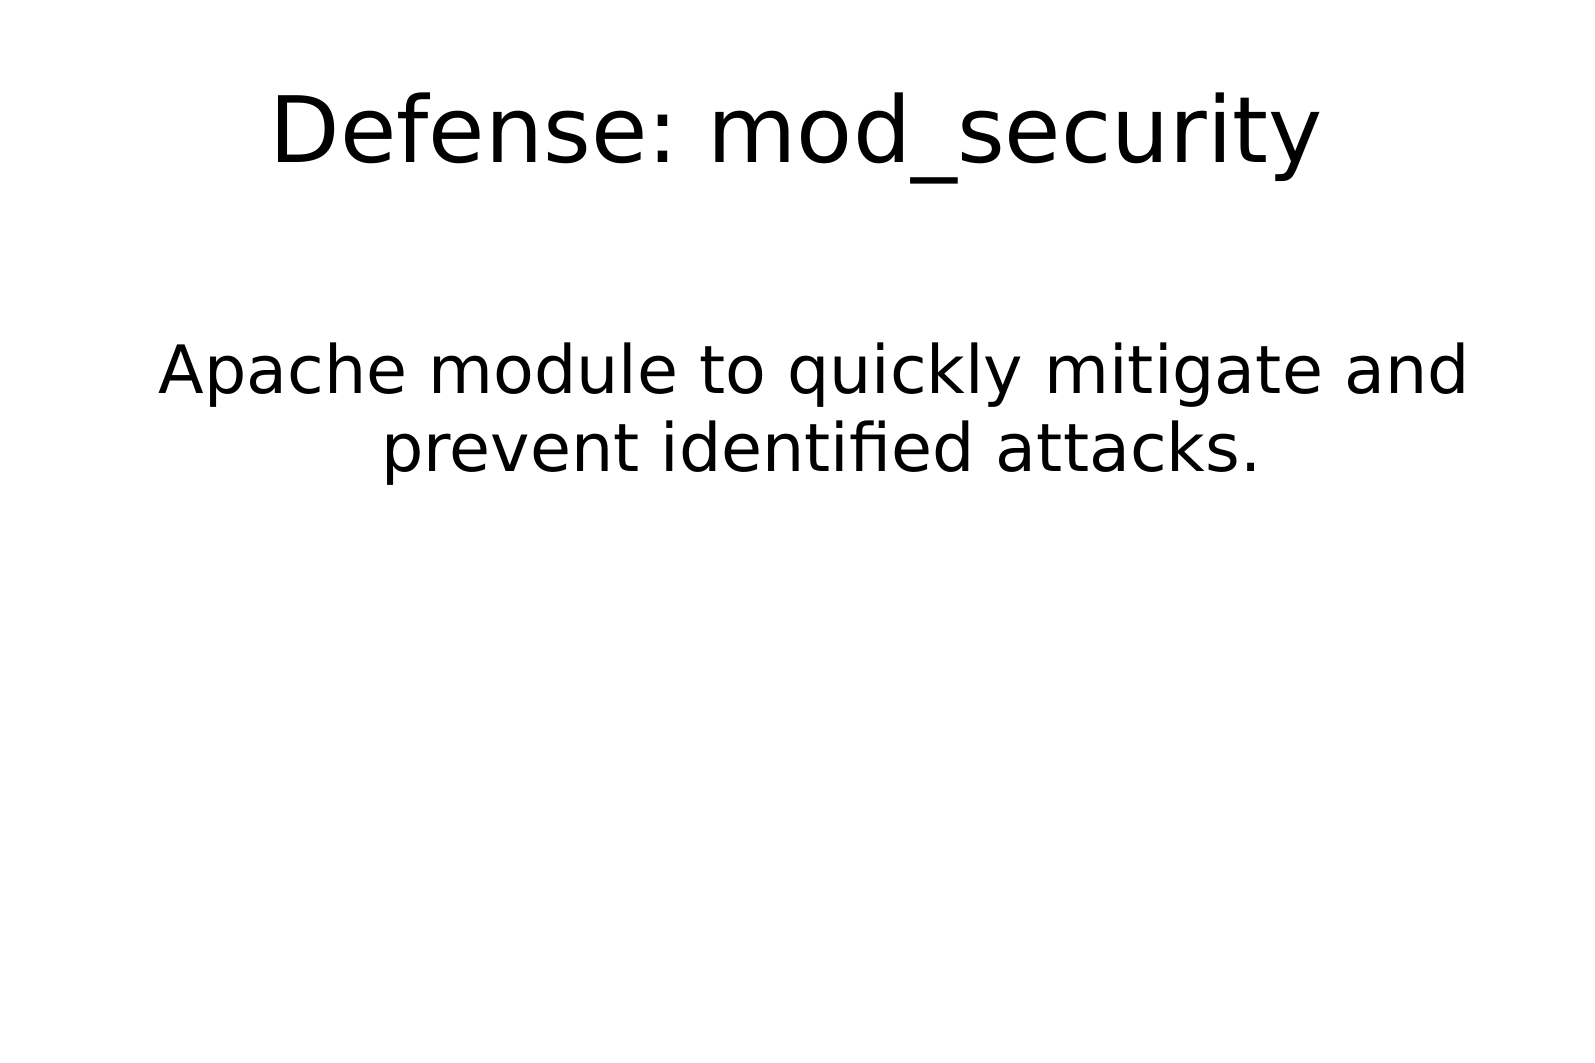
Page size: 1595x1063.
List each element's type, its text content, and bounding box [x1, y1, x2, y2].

title Defense: mod_security [79, 49, 1515, 213]
subtitle Apache module to quickly mitigate and prevent identified attacks. [79, 256, 1515, 563]
